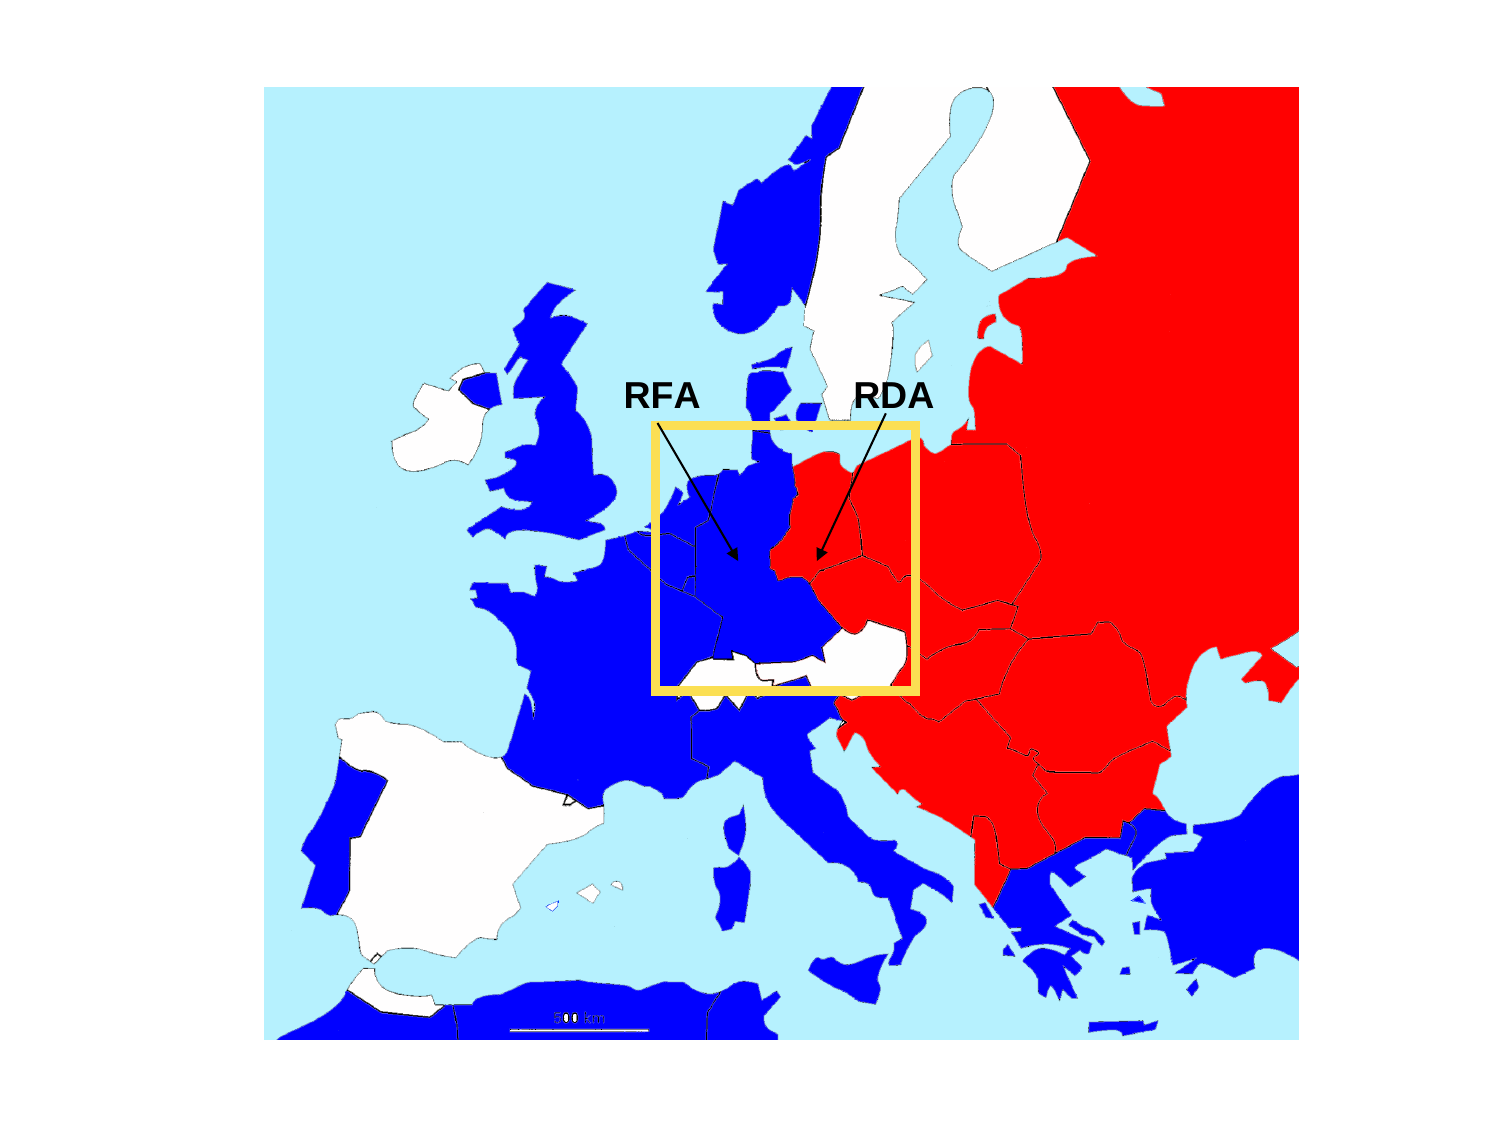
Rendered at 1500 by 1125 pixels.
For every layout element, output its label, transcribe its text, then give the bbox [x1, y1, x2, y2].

picture [264, 87, 1300, 1041]
text_box RDA [838, 363, 950, 424]
text_box RFA [608, 363, 716, 424]
